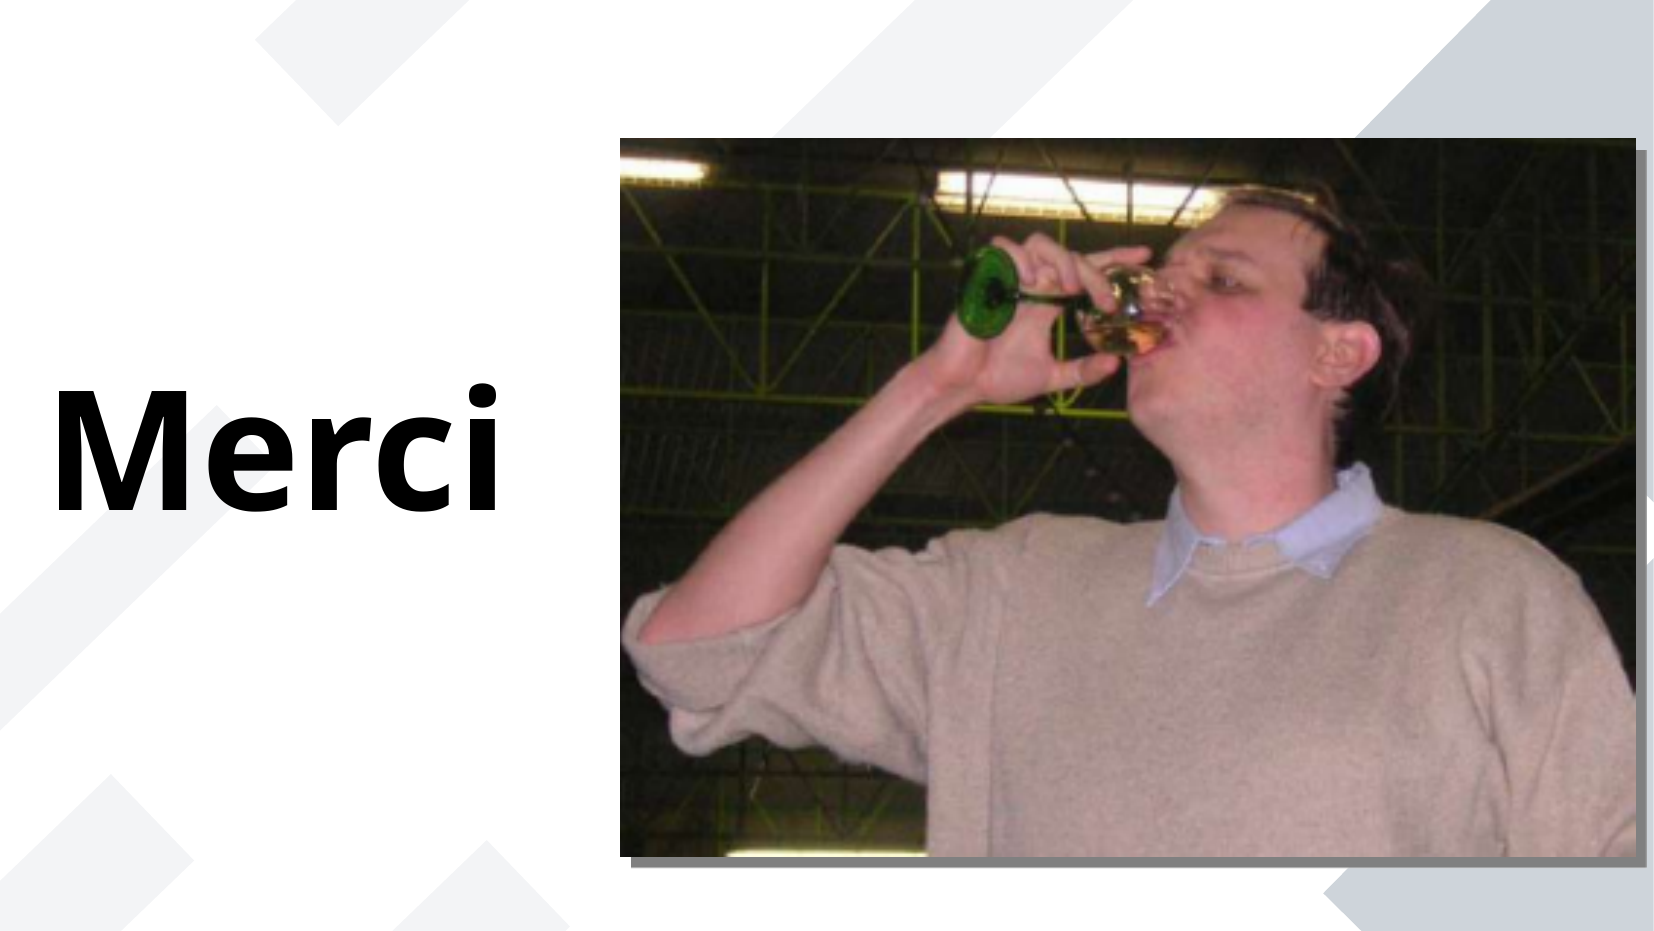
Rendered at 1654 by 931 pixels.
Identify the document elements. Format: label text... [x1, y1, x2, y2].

text_box Merci [29, 324, 620, 562]
picture [620, 138, 1636, 857]
